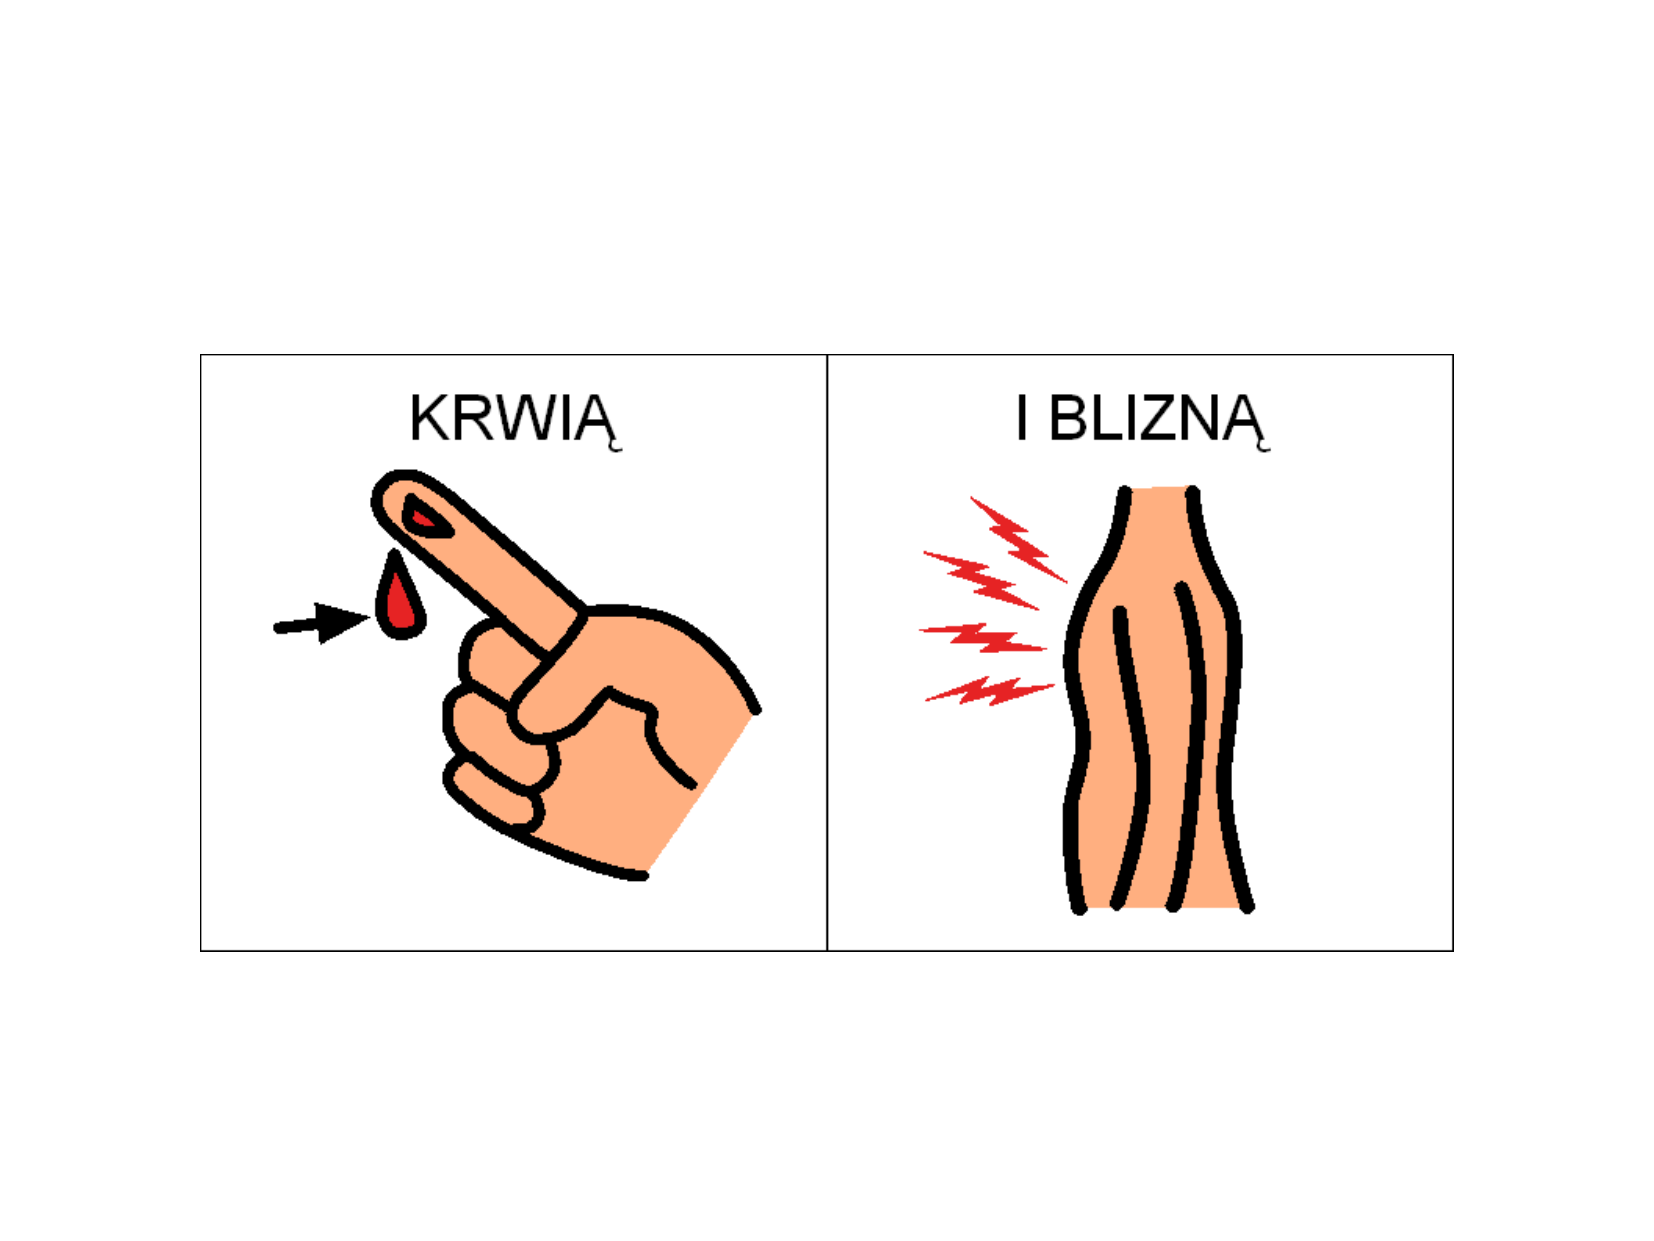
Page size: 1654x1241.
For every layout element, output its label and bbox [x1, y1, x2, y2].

picture [200, 354, 1454, 952]
